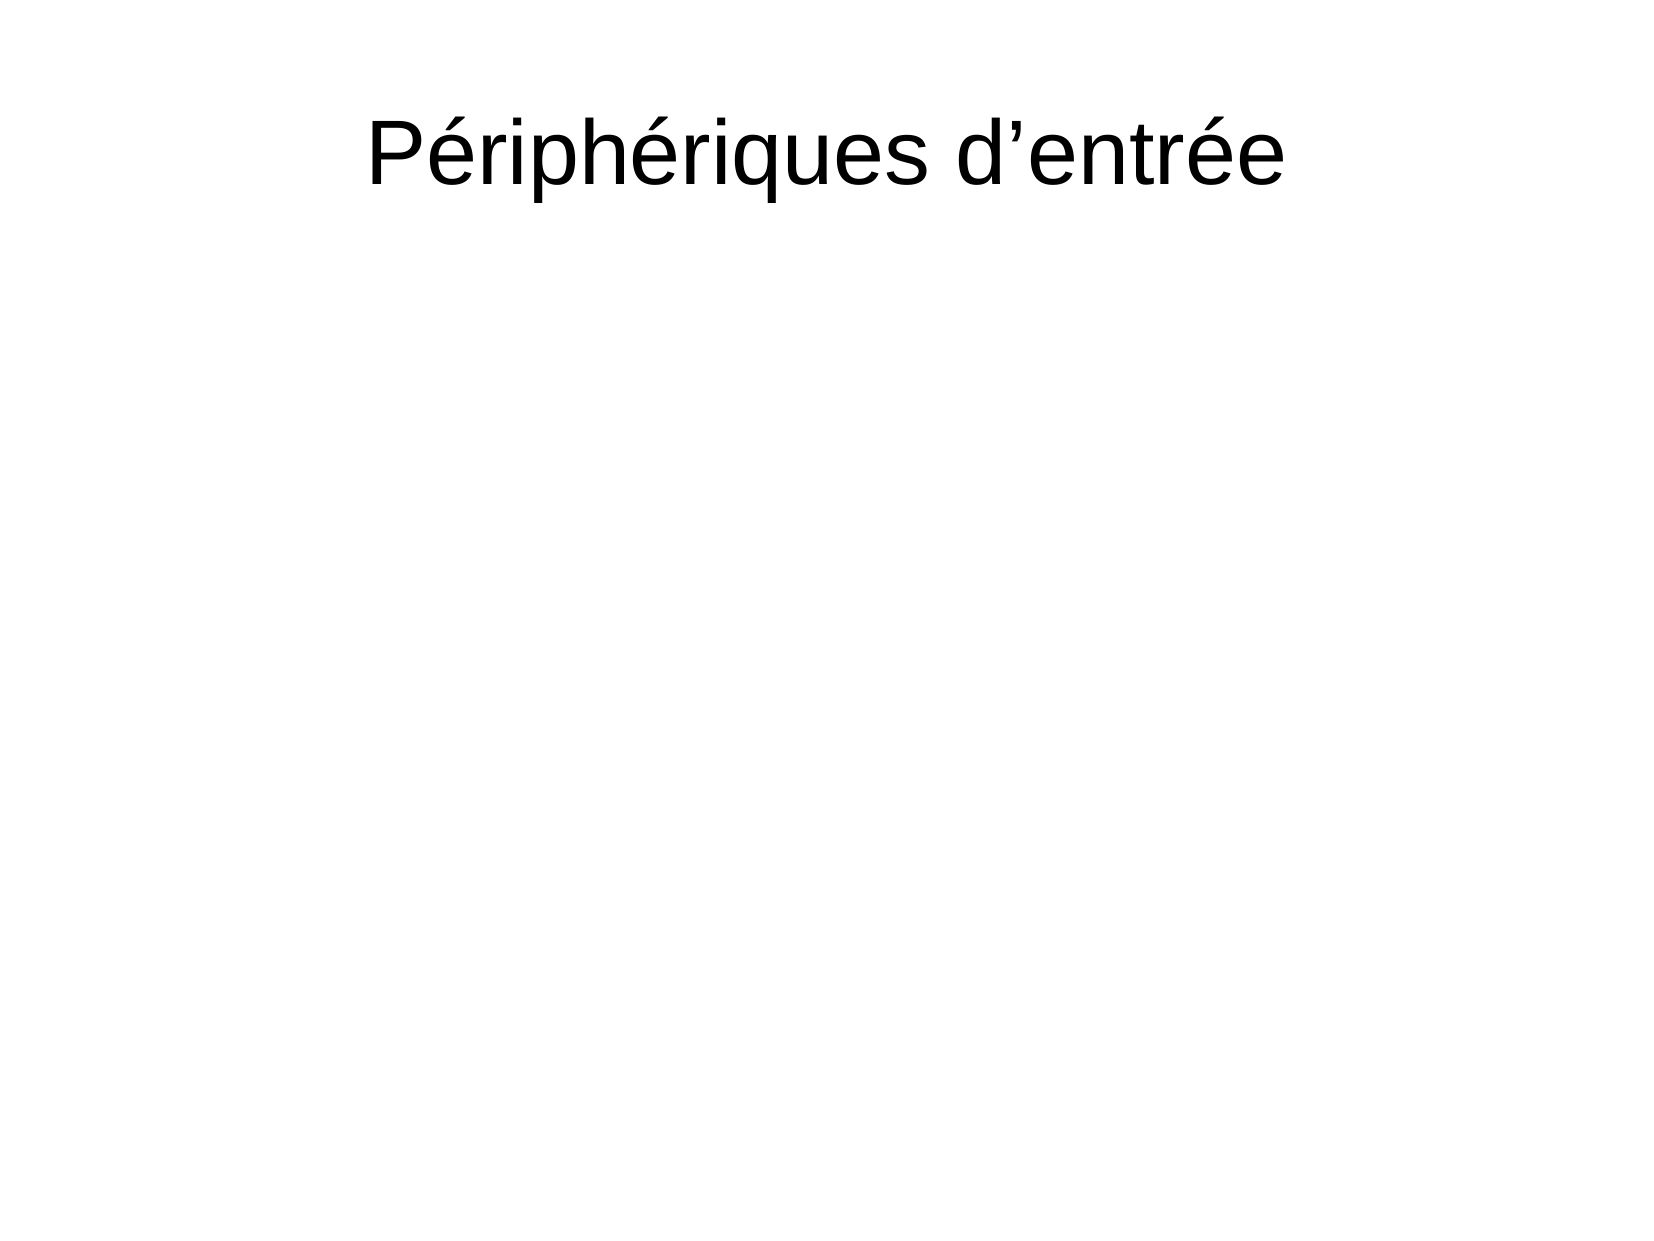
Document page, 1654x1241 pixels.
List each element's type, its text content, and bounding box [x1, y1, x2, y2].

title Périphériques d’entrée [82, 49, 1571, 257]
